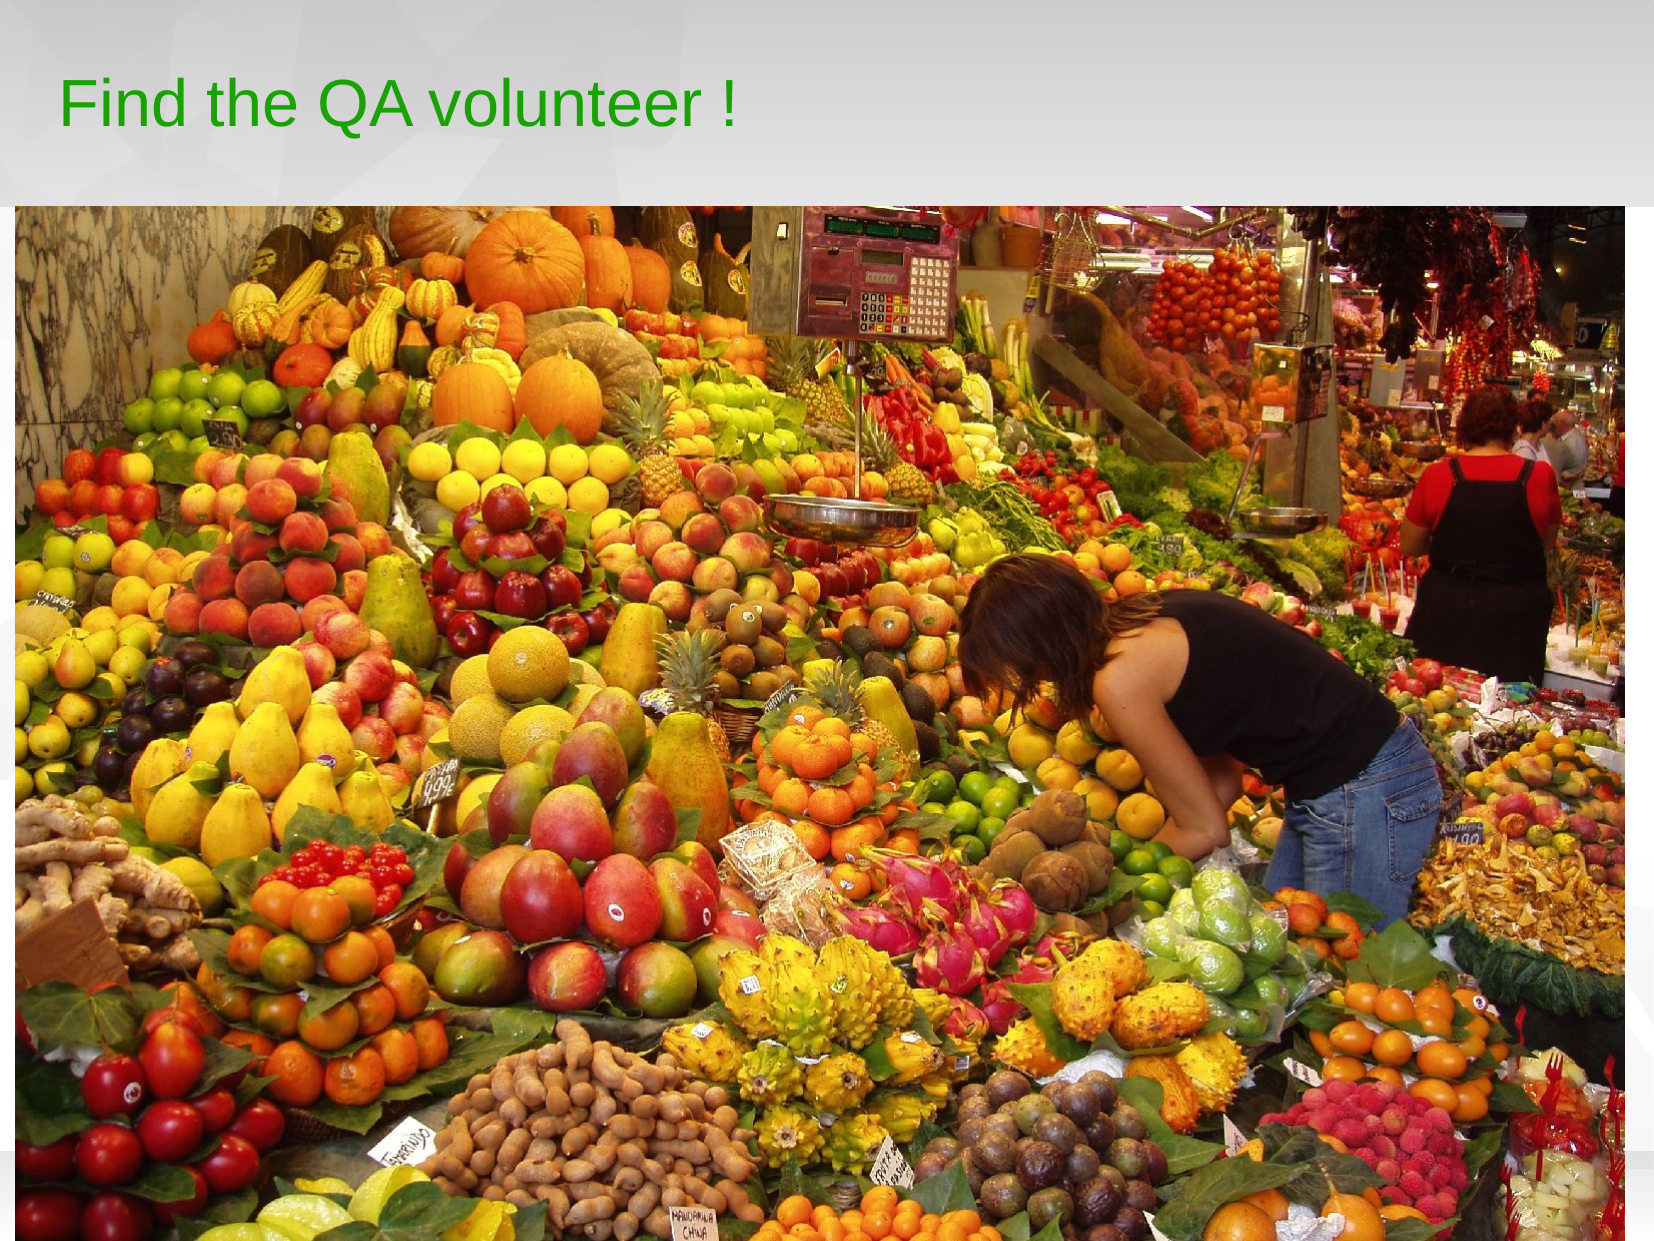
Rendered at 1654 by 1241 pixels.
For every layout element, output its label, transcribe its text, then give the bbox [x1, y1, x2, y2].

title Find the QA volunteer ! [59, 29, 1595, 178]
picture [0, 0, 1654, 1241]
